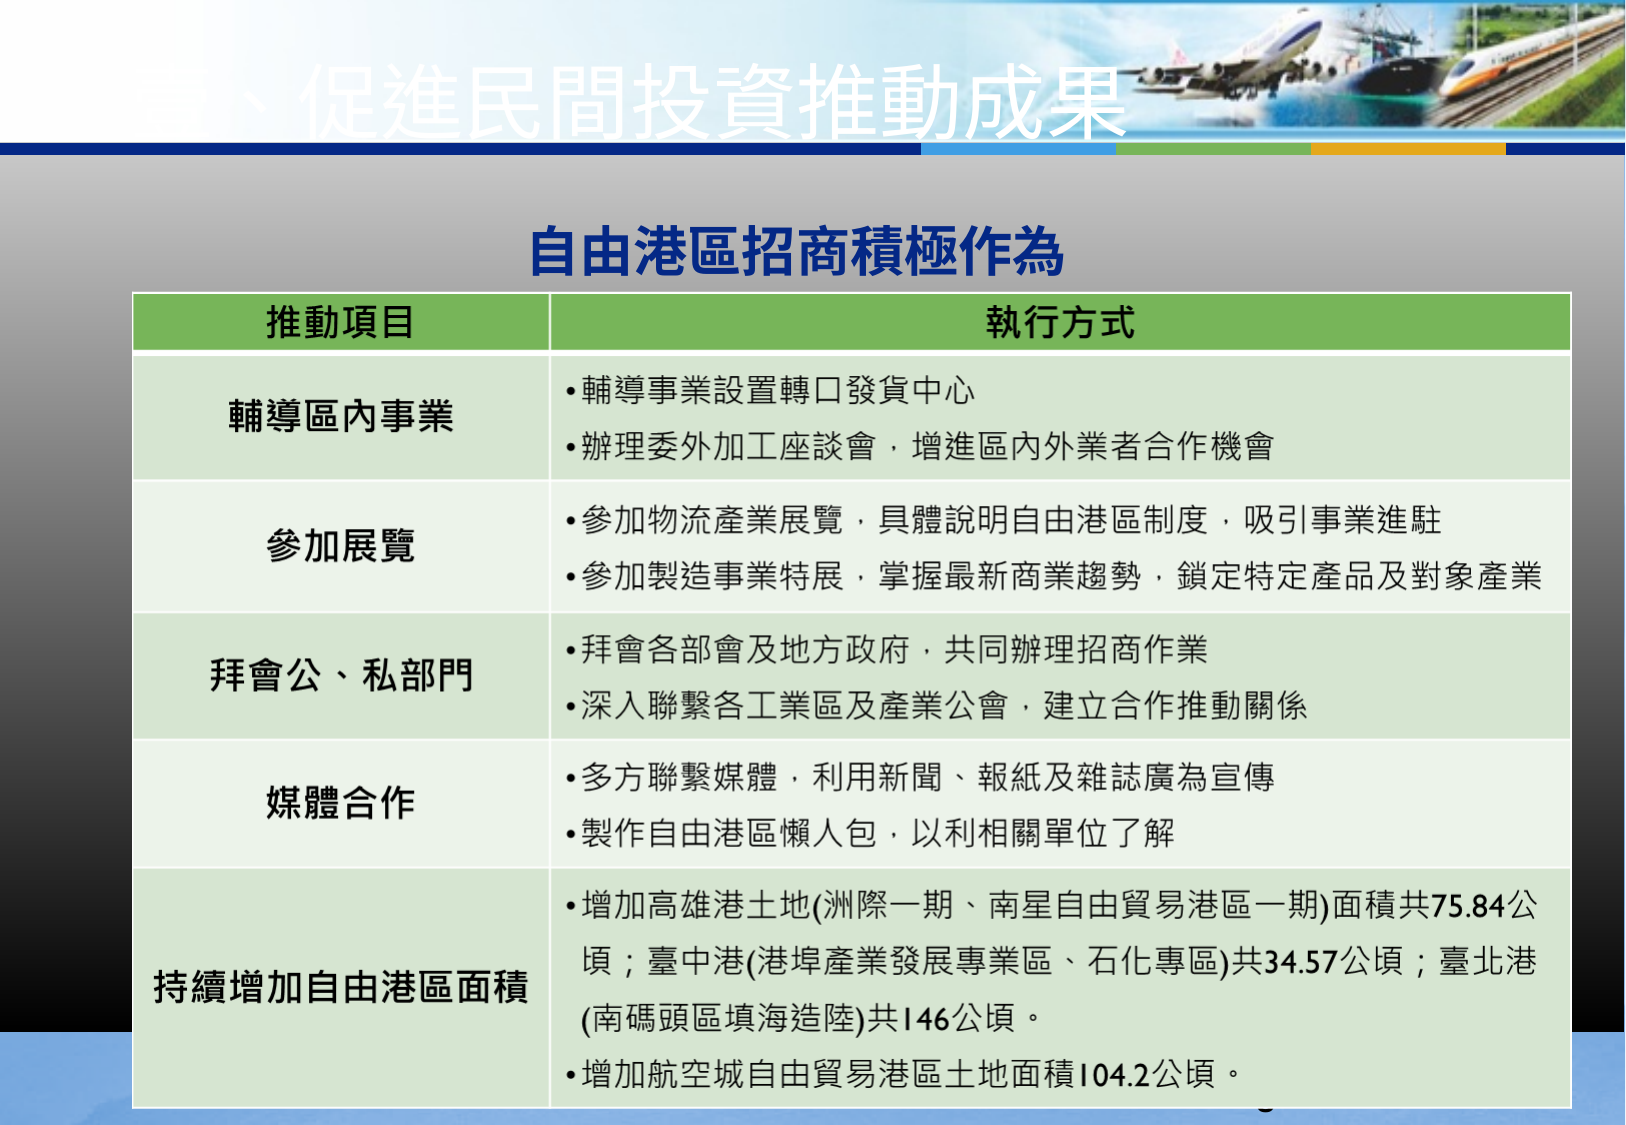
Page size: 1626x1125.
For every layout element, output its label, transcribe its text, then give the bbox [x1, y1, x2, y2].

text_box 8 [1241, 1071, 1621, 1125]
list 自由港區招商積極作為 [339, 210, 1253, 289]
text_box 壹、促進民間投資推動成果 [115, 42, 1590, 143]
picture [132, 289, 1572, 1116]
